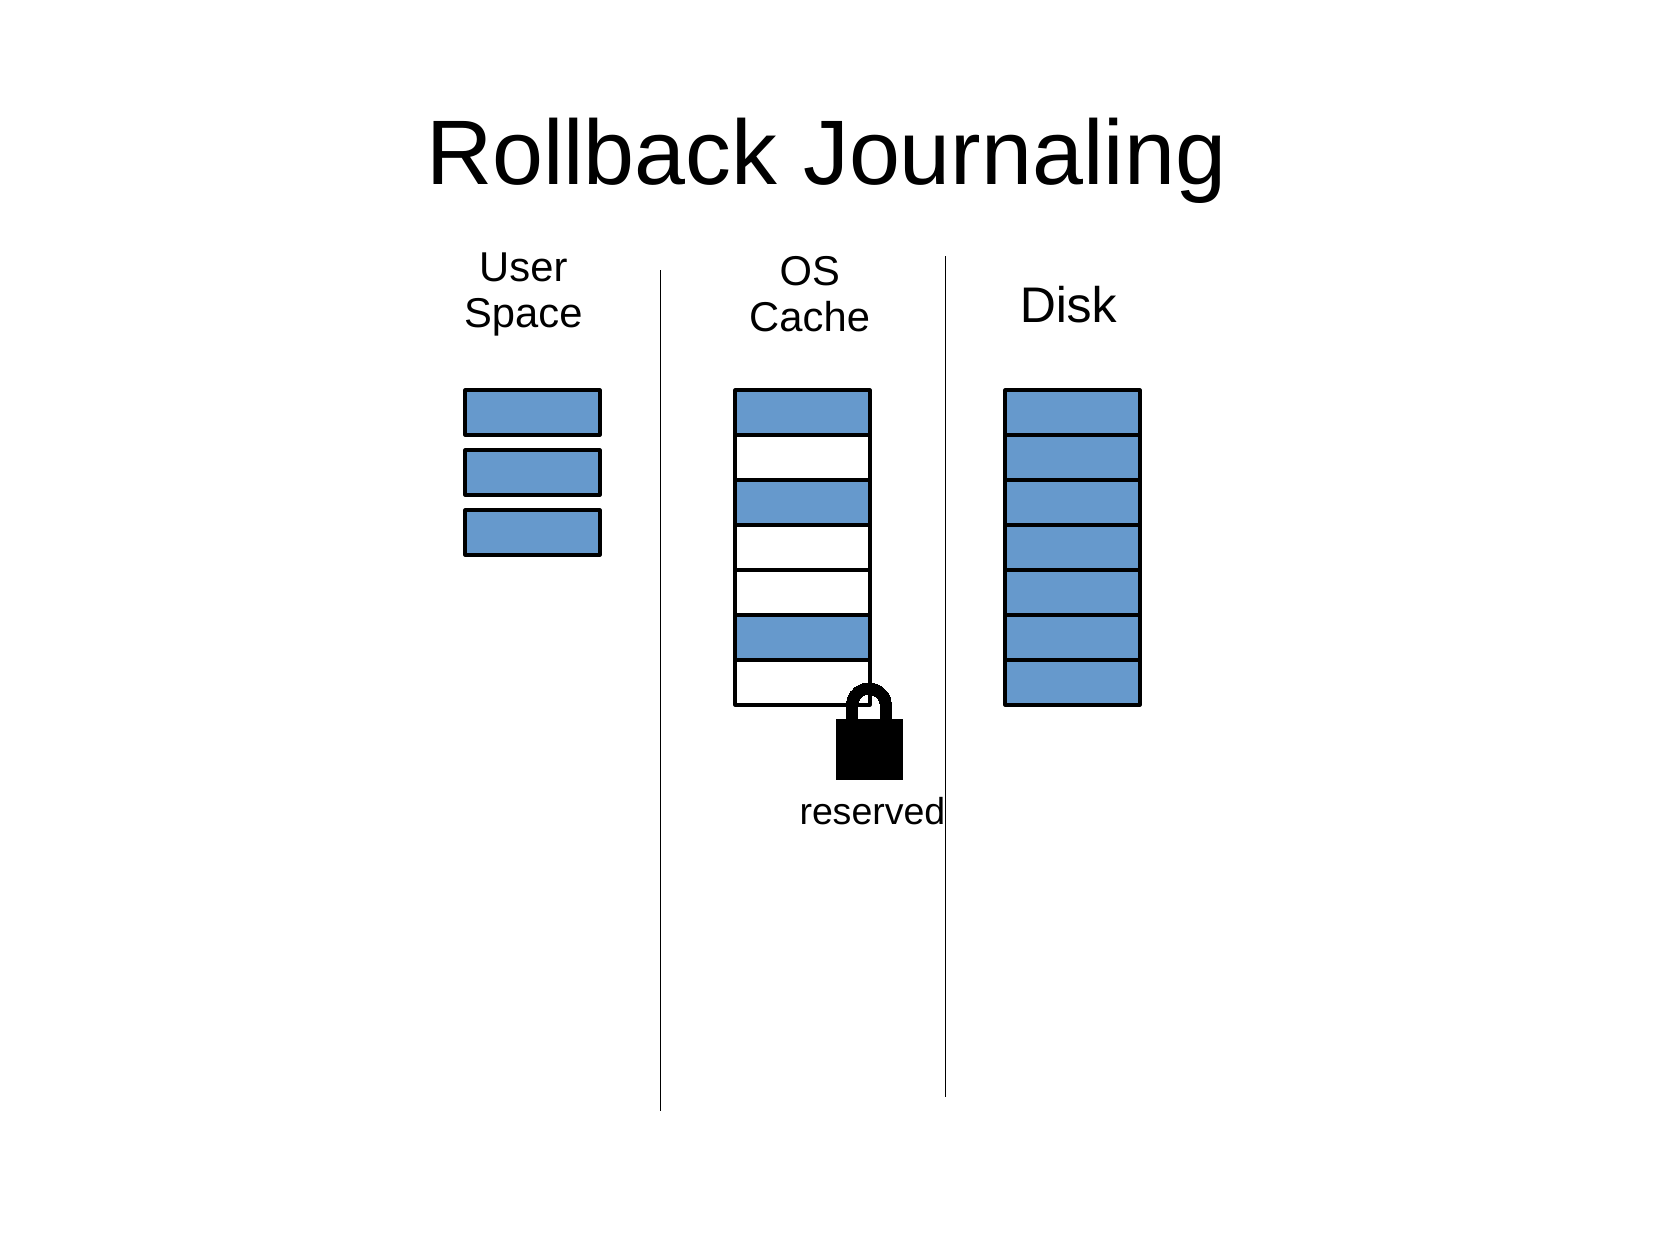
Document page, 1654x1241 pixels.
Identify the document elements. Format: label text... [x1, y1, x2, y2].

text_box Disk [1005, 270, 1132, 342]
text_box User Space [449, 236, 616, 346]
text_box [465, 510, 601, 556]
text_box [465, 450, 601, 496]
text_box [735, 390, 903, 780]
text_box OS Cache [734, 240, 916, 349]
text_box reserved [784, 783, 961, 841]
title Rollback Journaling [82, 49, 1571, 257]
text_box [1005, 390, 1141, 706]
text_box [465, 390, 601, 436]
